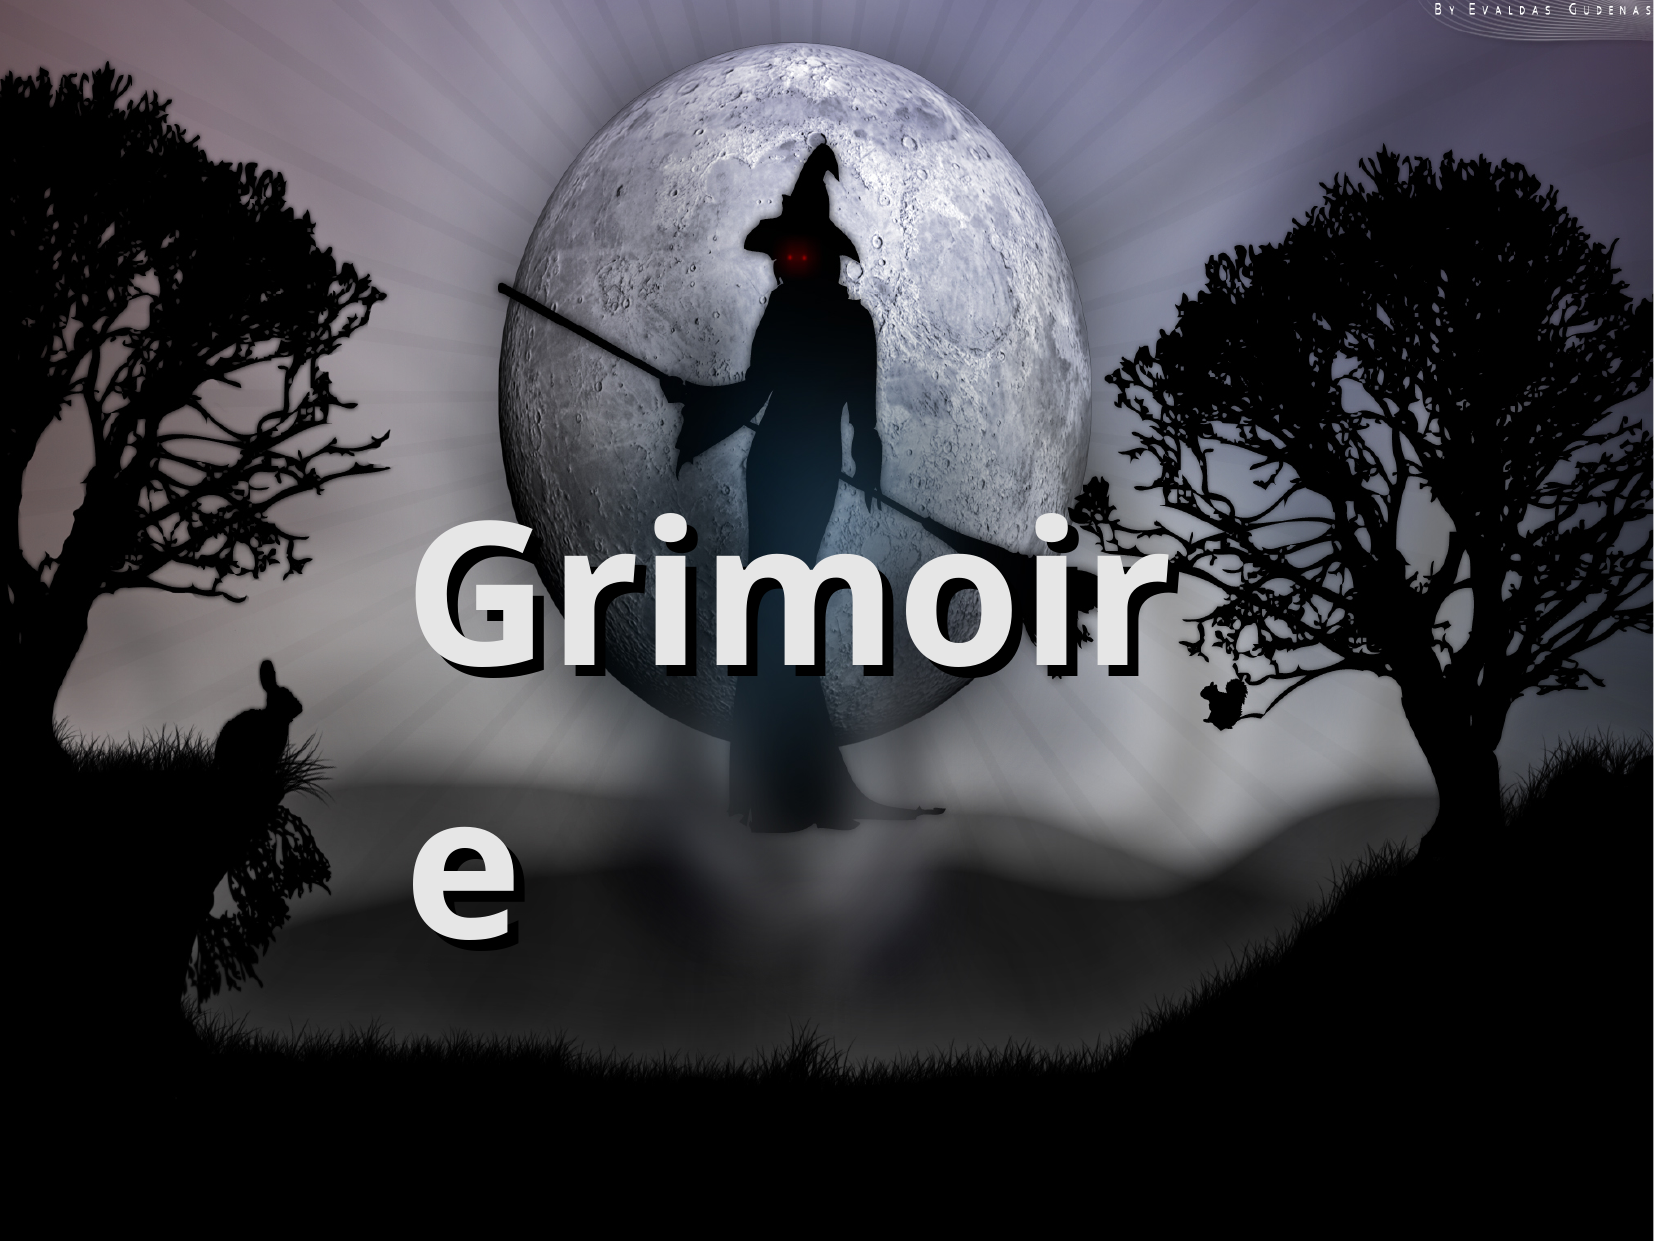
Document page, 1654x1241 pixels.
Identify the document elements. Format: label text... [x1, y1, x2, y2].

picture [0, 0, 1654, 1241]
text_box Grimoire [389, 444, 1276, 709]
